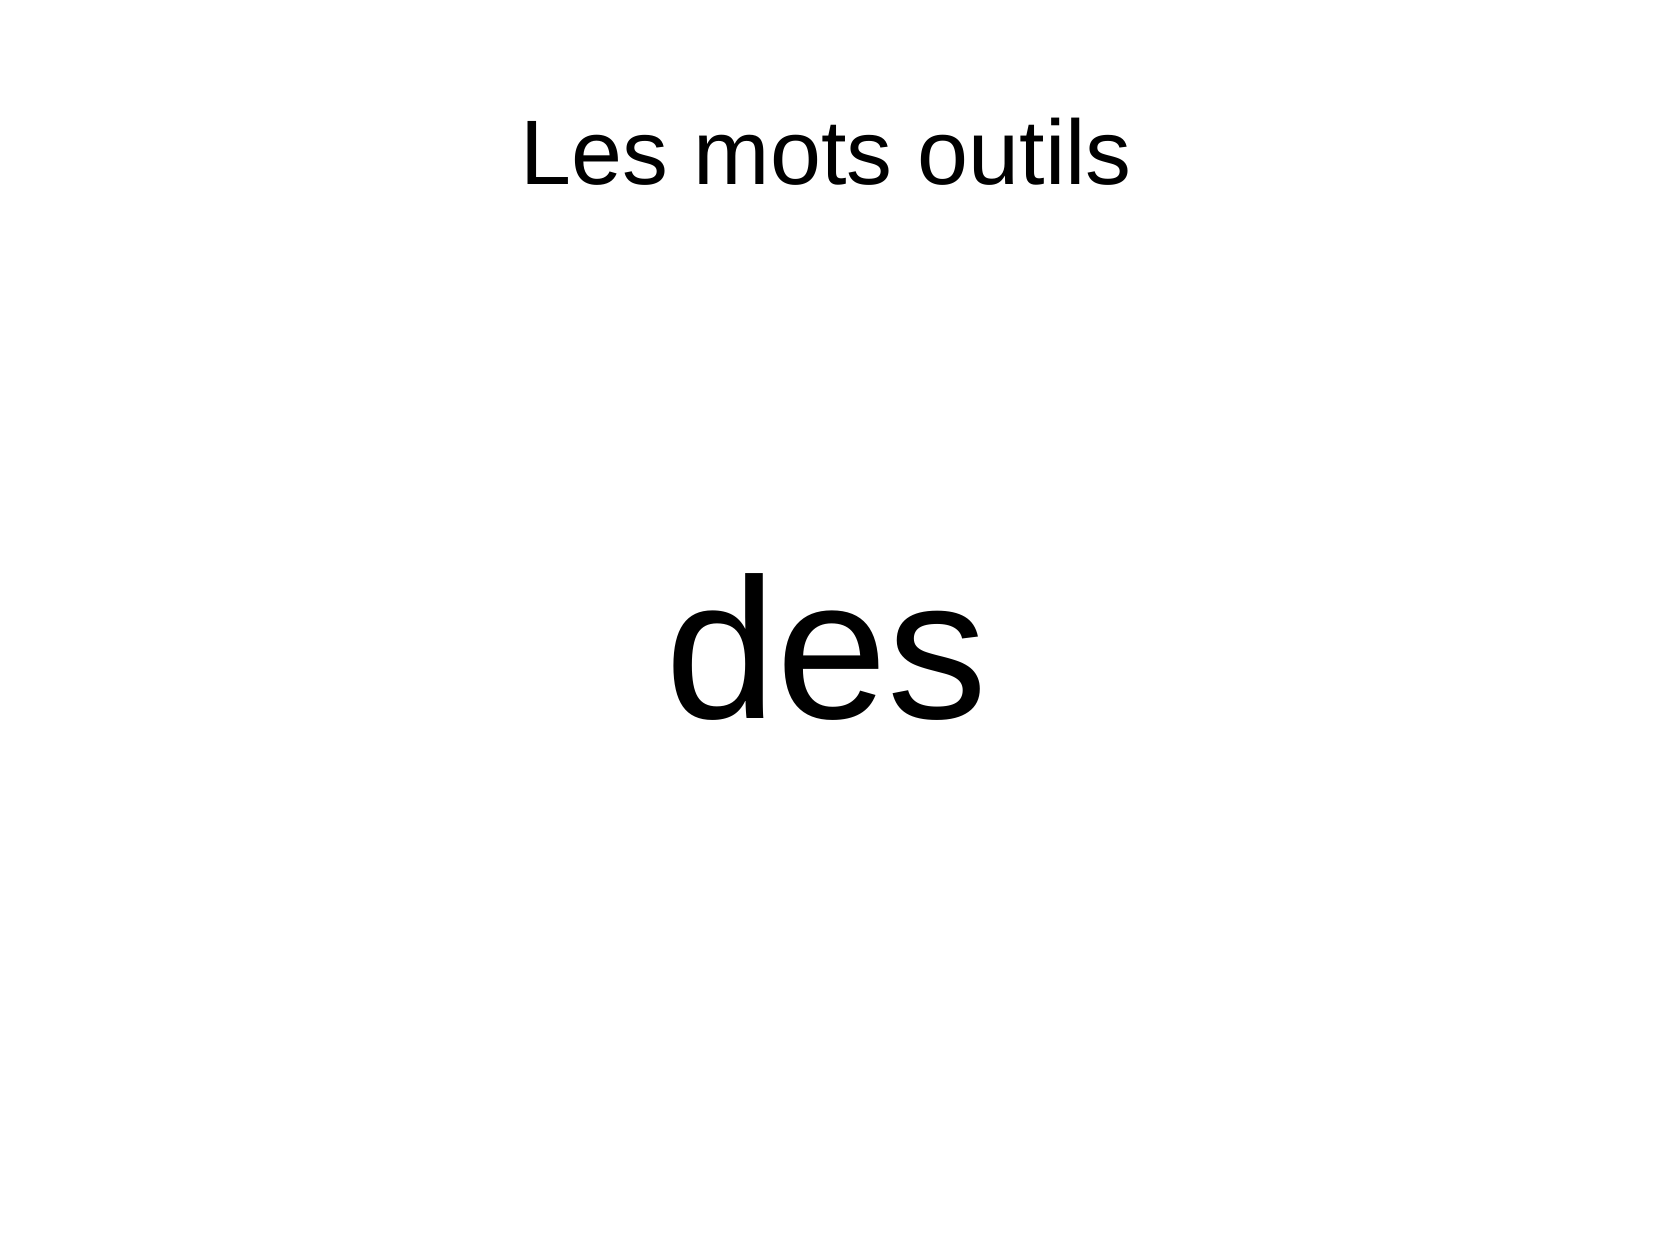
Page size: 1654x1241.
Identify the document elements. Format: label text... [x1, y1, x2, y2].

subtitle des [82, 290, 1571, 1010]
title Les mots outils [82, 49, 1571, 257]
